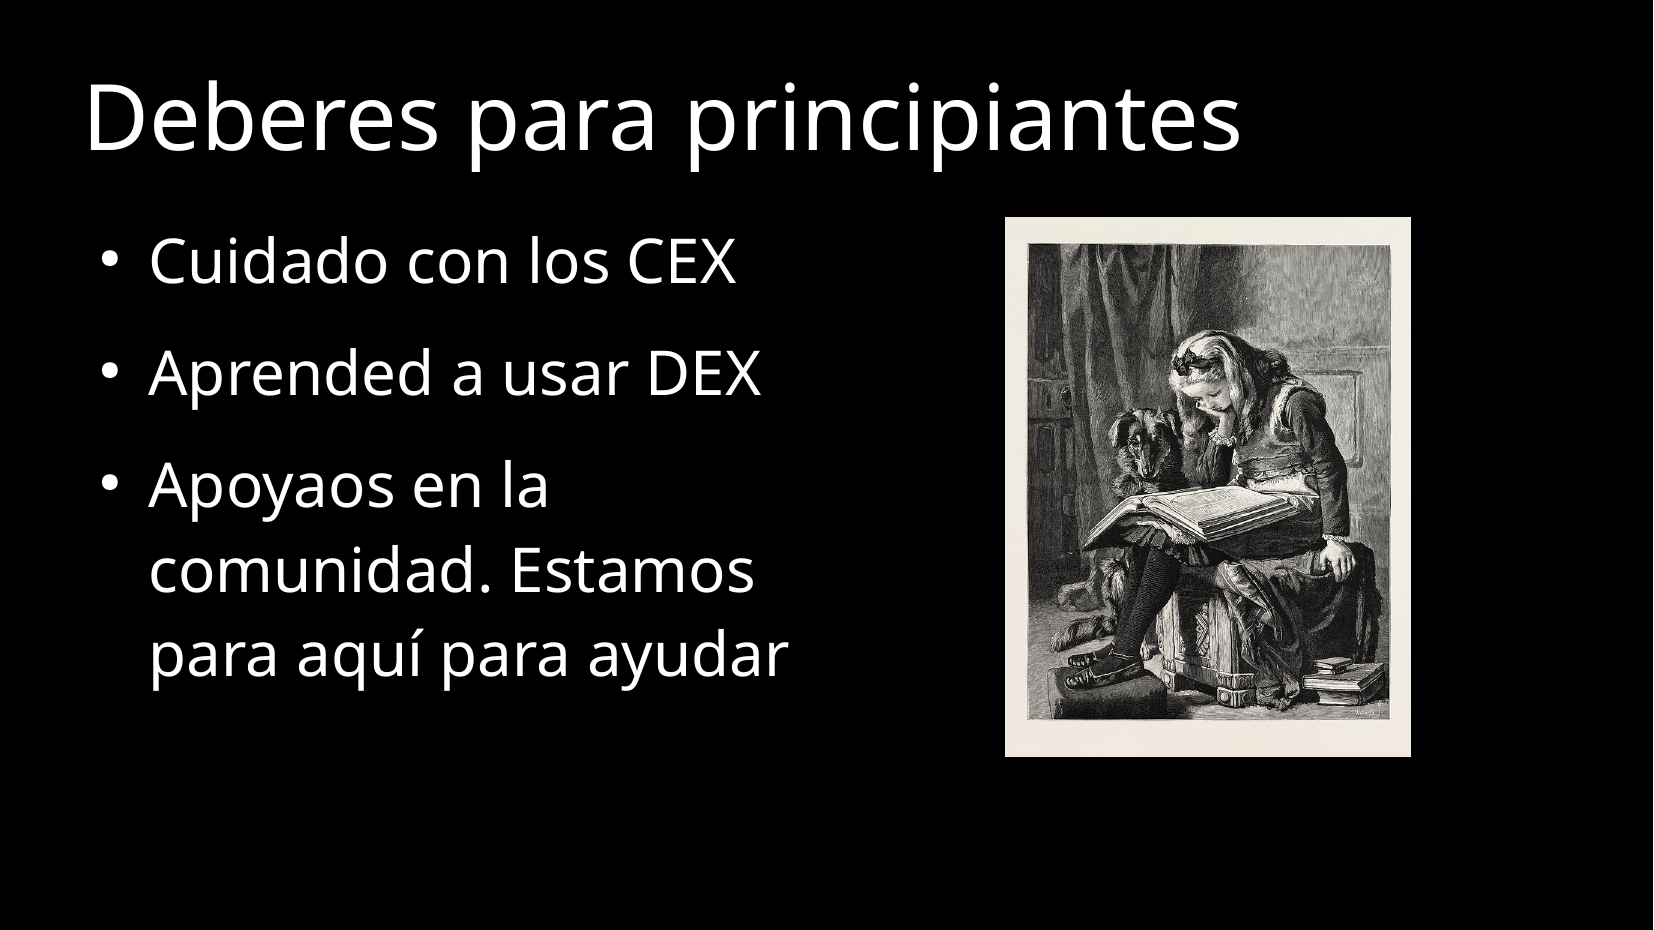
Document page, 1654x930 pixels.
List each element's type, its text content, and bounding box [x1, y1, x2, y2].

picture [938, 217, 1478, 757]
list Cuidado con los CEX Aprended a usar DEX Apoyaos en la comunidad. Estamos para aquí para ayudar [82, 217, 809, 757]
title Deberes para principiantes [82, 37, 1571, 193]
